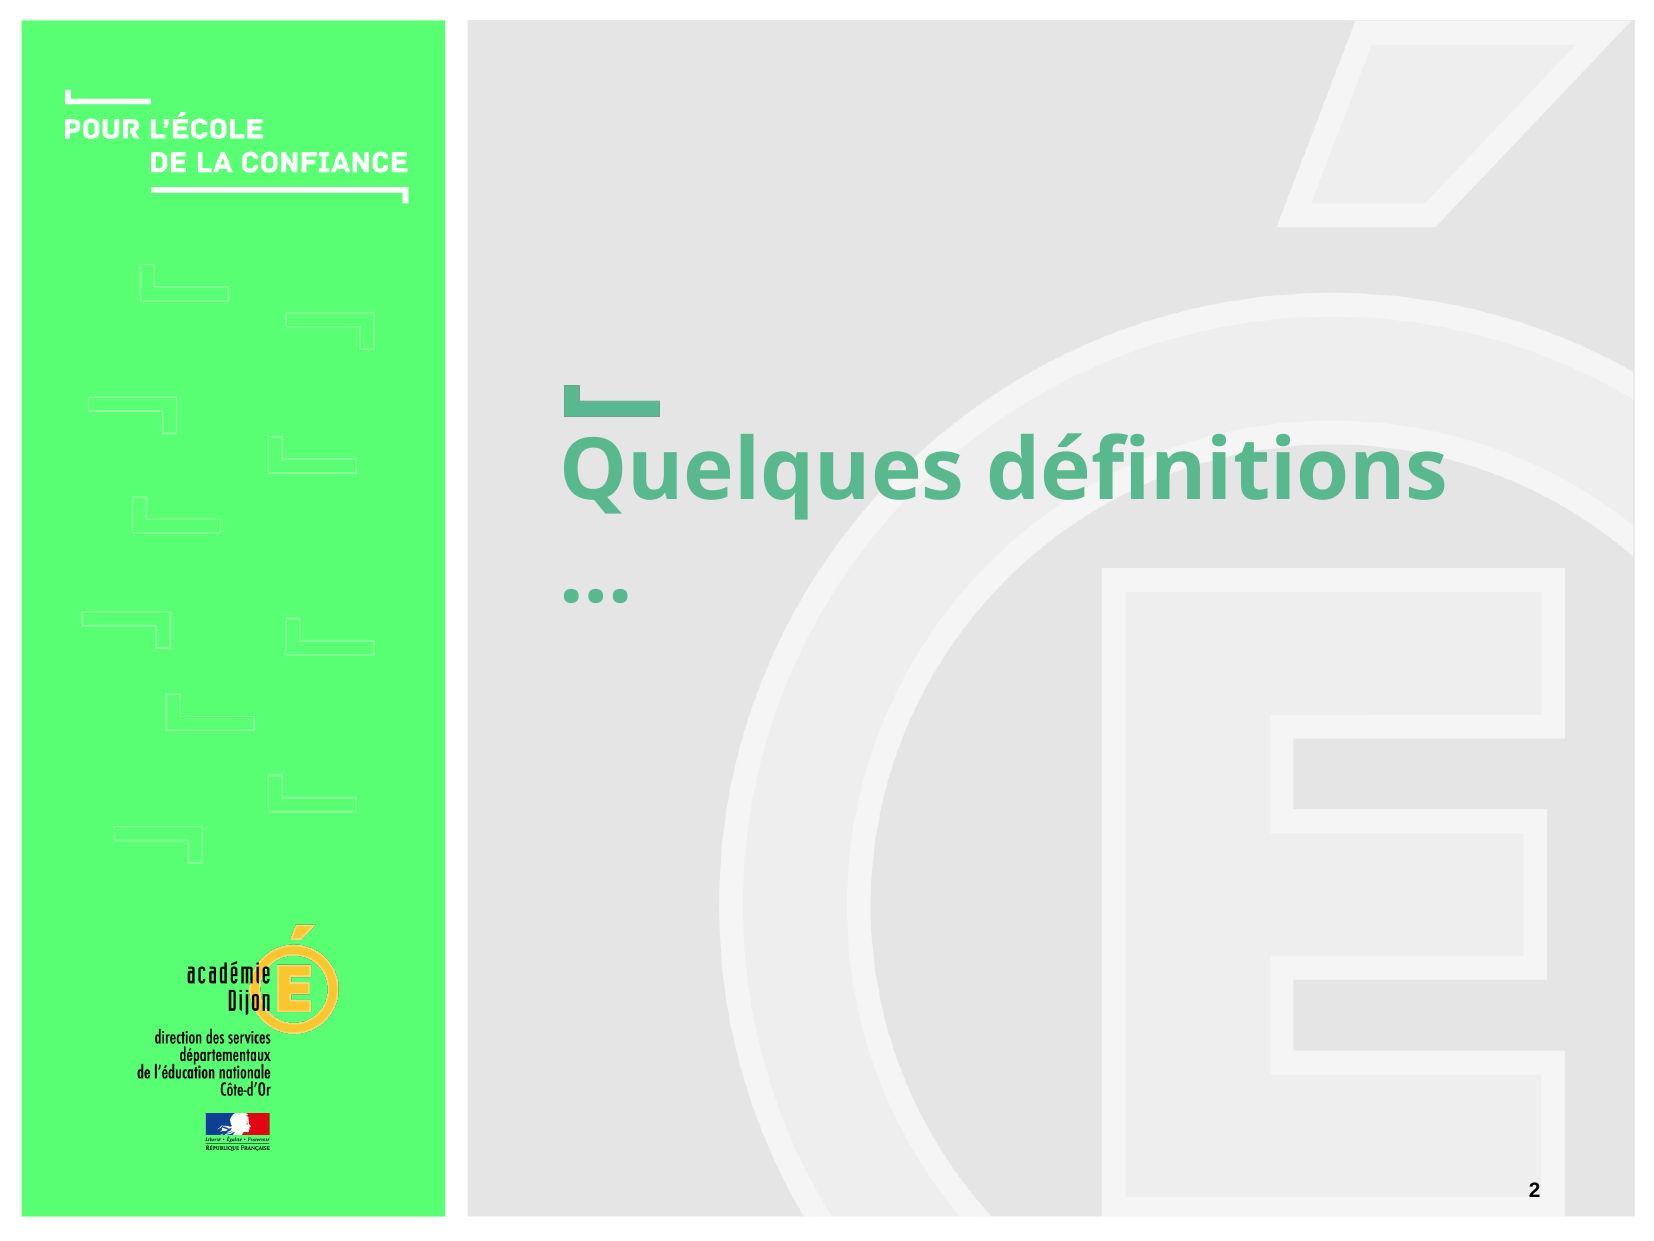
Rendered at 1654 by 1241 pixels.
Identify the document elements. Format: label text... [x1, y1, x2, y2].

picture [0, 0, 1654, 1241]
title Quelques définitions … [544, 335, 1556, 699]
text_box <numéro> [1491, 1155, 1556, 1222]
